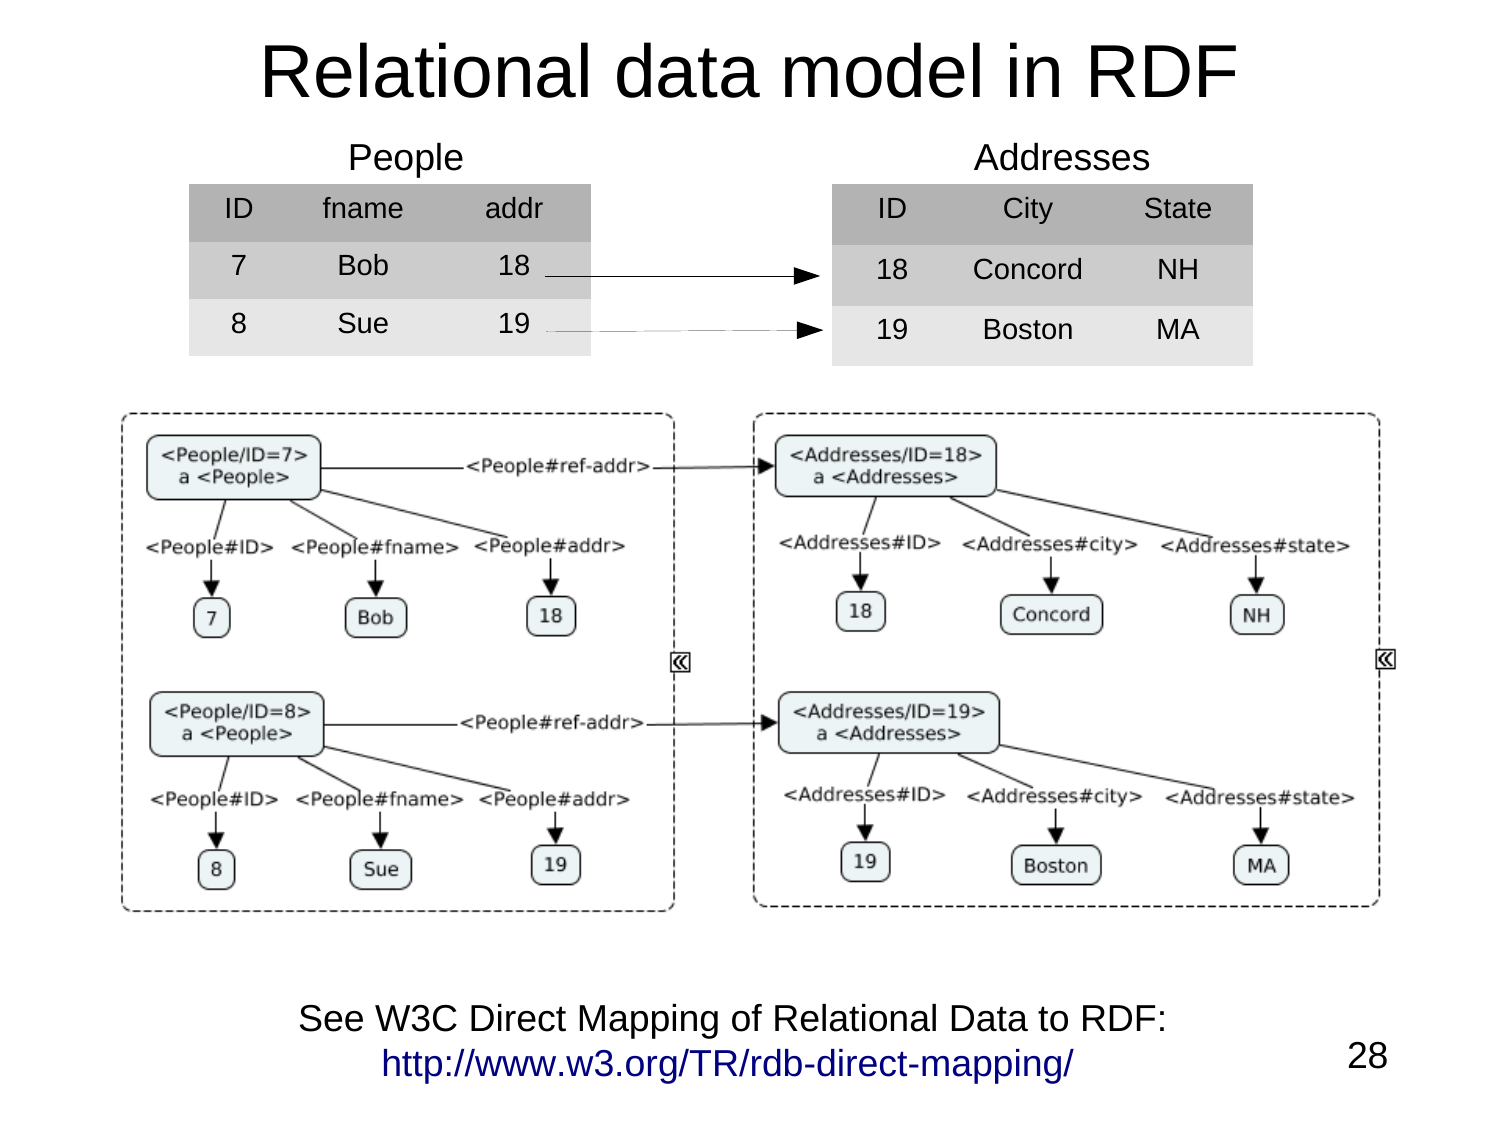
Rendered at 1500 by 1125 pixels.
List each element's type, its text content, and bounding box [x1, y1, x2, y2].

table_cell Sue [289, 299, 438, 356]
table_header State [1103, 184, 1253, 245]
table_cell Bob [289, 242, 438, 299]
table_cell MA [1103, 306, 1253, 366]
subtitle See W3C Direct Mapping of Relational Data to RDF: http://www.w3.org/TR/rdb-direct-mapping/ [90, 985, 1376, 1093]
table_cell 18 [438, 242, 591, 299]
table_header ID [832, 184, 953, 245]
table_cell 7 [189, 242, 289, 299]
table_cell 19 [832, 306, 953, 366]
picture [109, 402, 1407, 920]
title Relational data model in RDF [75, 0, 1425, 138]
table_header ID [189, 184, 289, 242]
table_cell Concord [953, 245, 1103, 306]
table_cell NH [1103, 245, 1253, 306]
table_cell 8 [189, 299, 289, 356]
text_box People [333, 125, 480, 186]
table_cell Boston [953, 306, 1103, 366]
table_header addr [438, 184, 591, 242]
table_header City [953, 184, 1103, 245]
table_header fname [289, 184, 438, 242]
table_cell 18 [832, 245, 953, 306]
table_cell 19 [438, 299, 591, 356]
text_box Addresses [959, 125, 1166, 186]
